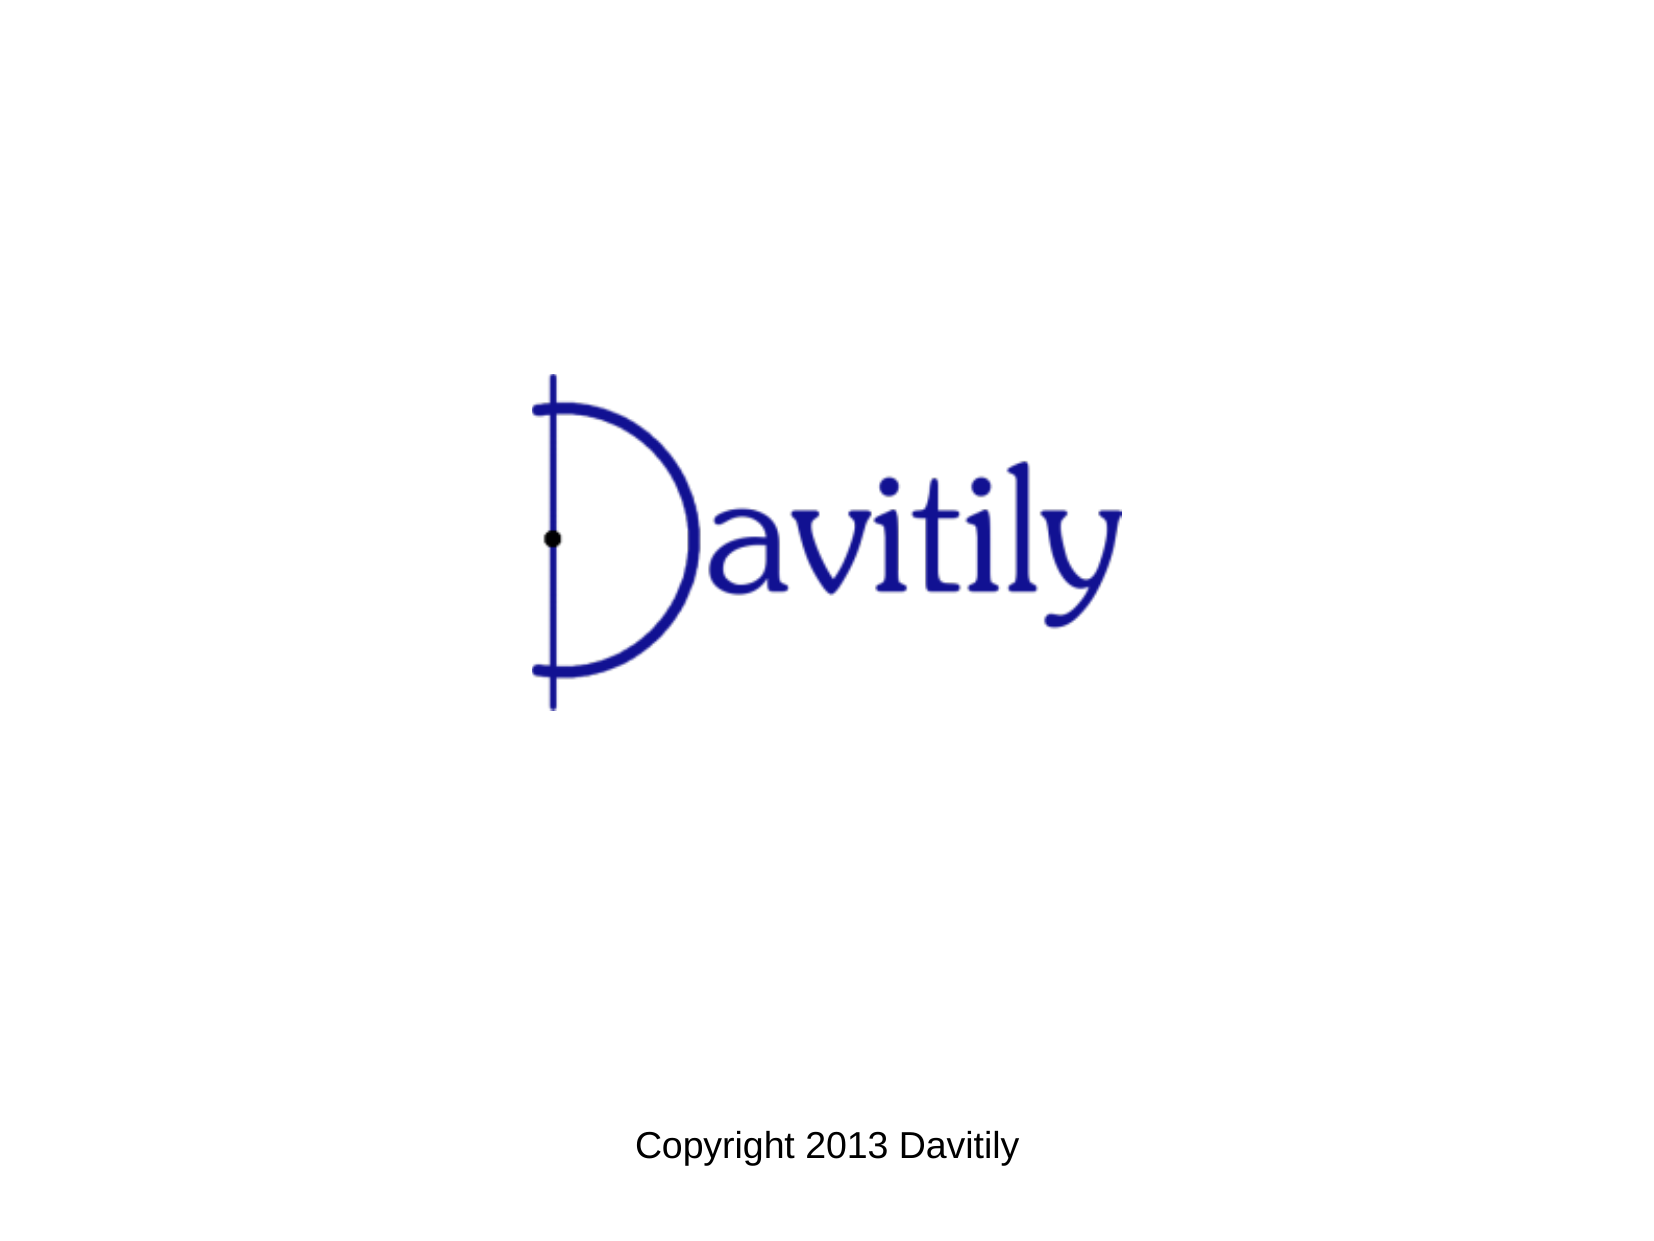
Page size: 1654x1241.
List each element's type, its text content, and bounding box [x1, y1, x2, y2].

text_box Copyright 2013 Davitily [620, 1117, 1034, 1175]
picture [532, 374, 1122, 711]
